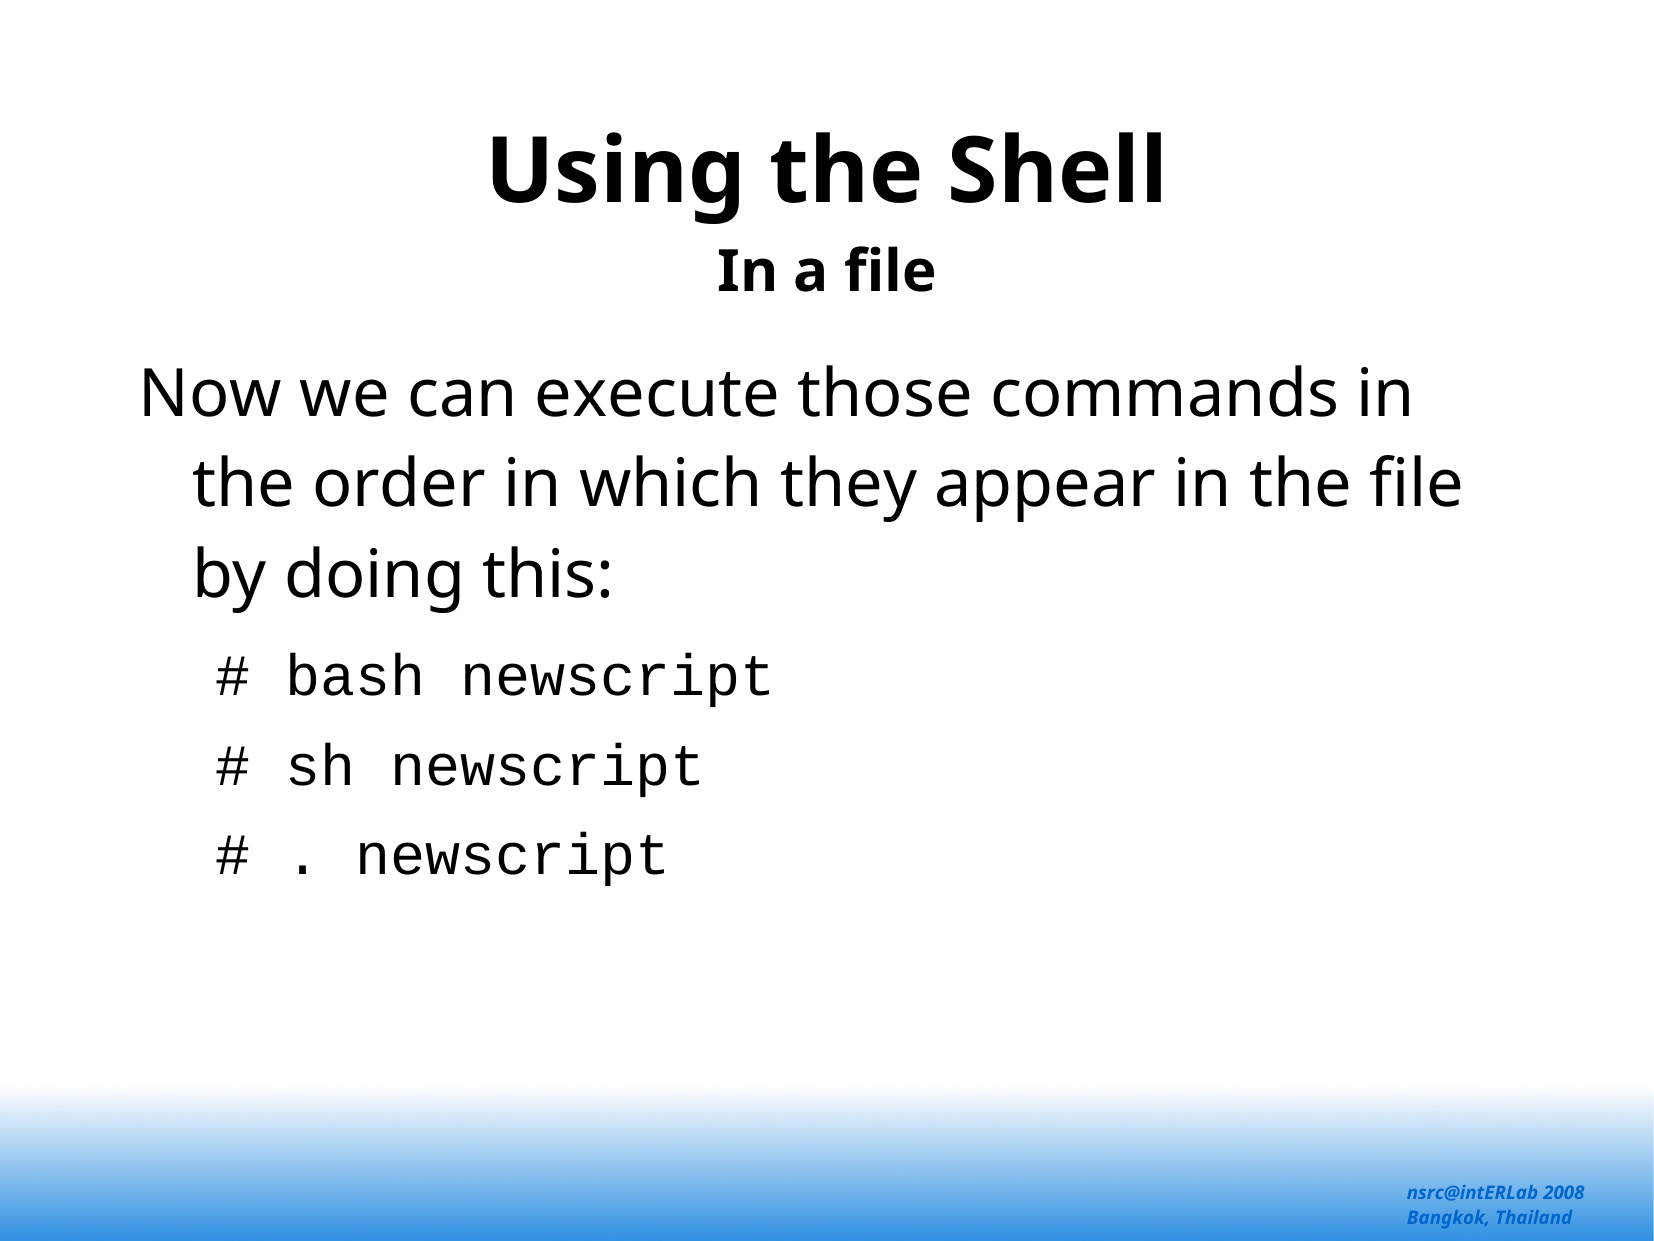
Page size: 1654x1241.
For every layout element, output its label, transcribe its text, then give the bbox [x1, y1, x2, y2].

title Using the Shell In a file [121, 102, 1534, 310]
list Now we can execute those commands in the order in which they appear in the file by doing this: # bash newscript # sh newscript # . newscript [121, 344, 1534, 1127]
picture [0, 1083, 1654, 1241]
